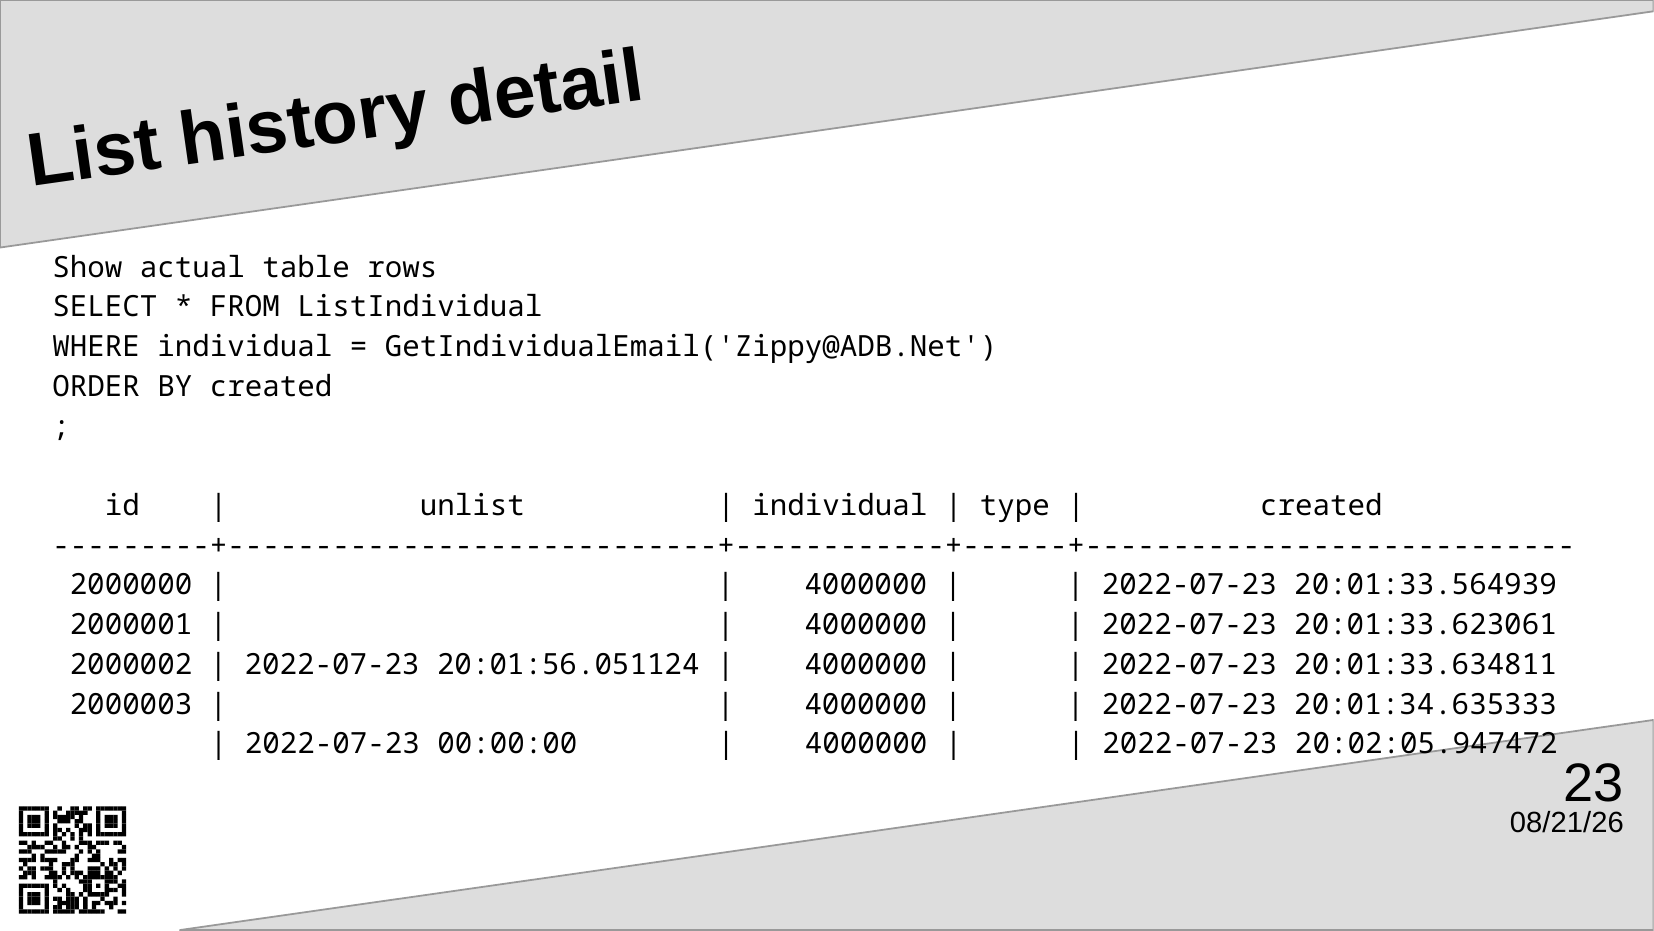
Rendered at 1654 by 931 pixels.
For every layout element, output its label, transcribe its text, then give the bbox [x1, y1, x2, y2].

text_box Show actual table rows SELECT * FROM ListIndividual WHERE individual = GetIndividualEmail('Zippy@ADB.Net') ORDER BY created ; id | unlist | individual | type | created ---------+----------------------------+------------+------+---------------------------- 2000000 | | 4000000 | | 2022-07-23 20:01:33.564939 2000001 | | 4000000 | | 2022-07-23 20:01:33.623061 2000002 | 2022-07-23 20:01:56.051124 | 4000000 | | 2022-07-23 20:01:33.634811 2000003 | | 4000000 | | 2022-07-23 20:01:34.635333 | 2022-07-23 00:00:00 | 4000000 | | 2022-07-23 20:02:05.947472 [37, 238, 1416, 800]
title List history detail [16, 0, 1501, 238]
